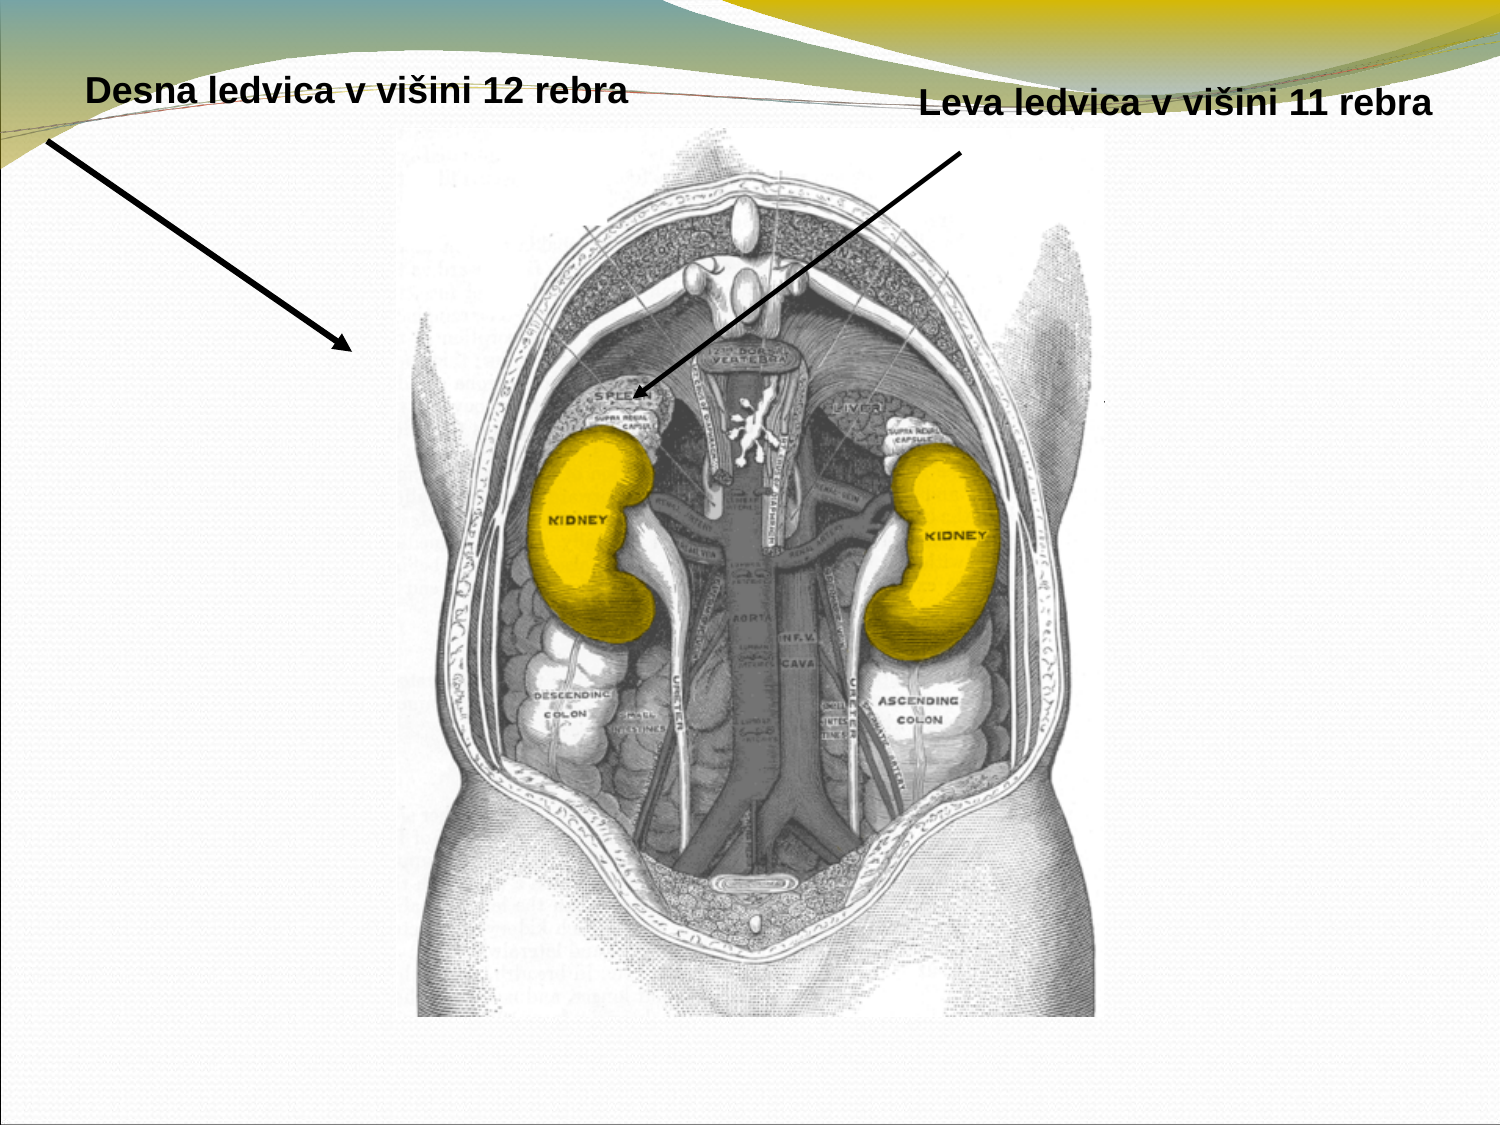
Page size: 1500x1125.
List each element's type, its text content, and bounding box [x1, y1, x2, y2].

text_box Desna ledvica v višini 12 rebra [70, 58, 697, 119]
picture [0, 0, 1500, 1125]
text_box Leva ledvica v višini 11 rebra [903, 70, 1500, 131]
